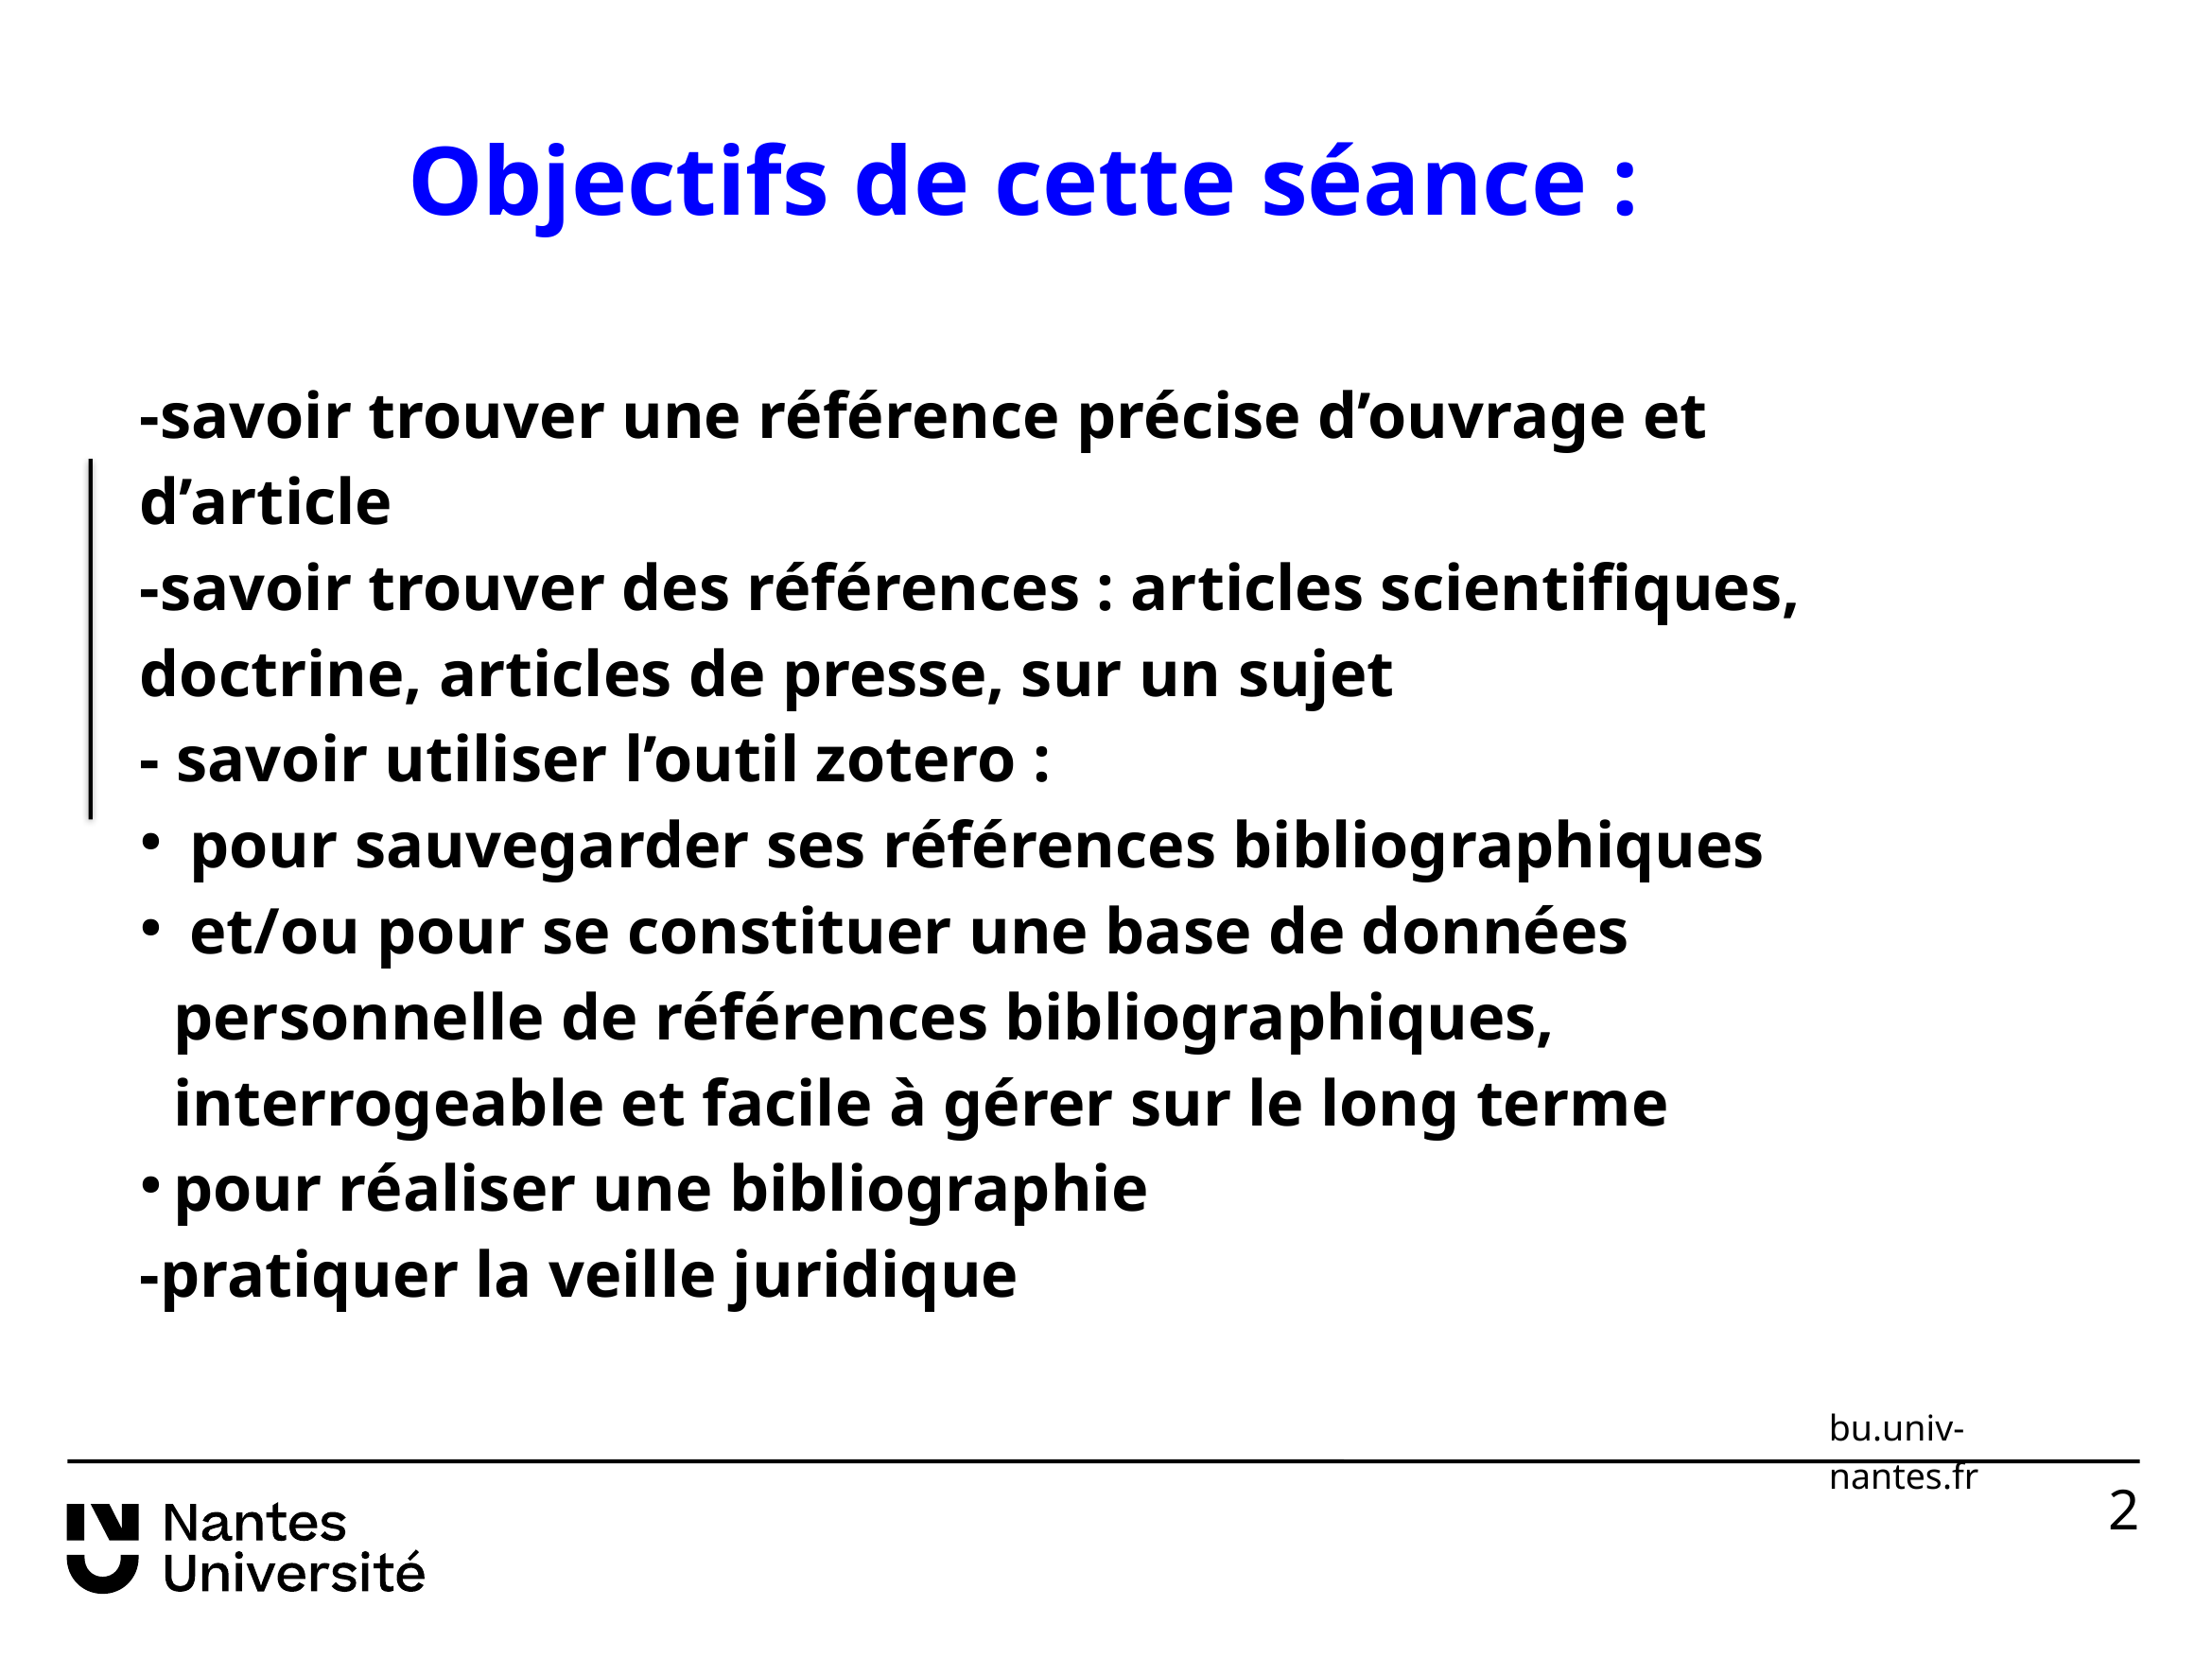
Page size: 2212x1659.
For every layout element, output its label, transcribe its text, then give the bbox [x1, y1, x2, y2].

subtitle Objectifs de cette séance : -savoir trouver une référence précise d’ouvrage et d’article -savoir trouver des références : articles scientifiques, doctrine, articles de presse, sur un sujet - savoir utiliser l’outil zotero : pour sauvegarder ses références bibliographiques et/ou pour se constituer une base de données personnelle de références bibliographiques, interrogeable et facile à gérer sur le long terme pour réaliser une bibliographie -pratiquer la veille juridique [139, 218, 1908, 1659]
slide_number <numéro> [1908, 1478, 2140, 1546]
text_box bu.univ-nantes.fr [1908, 1396, 2123, 1456]
